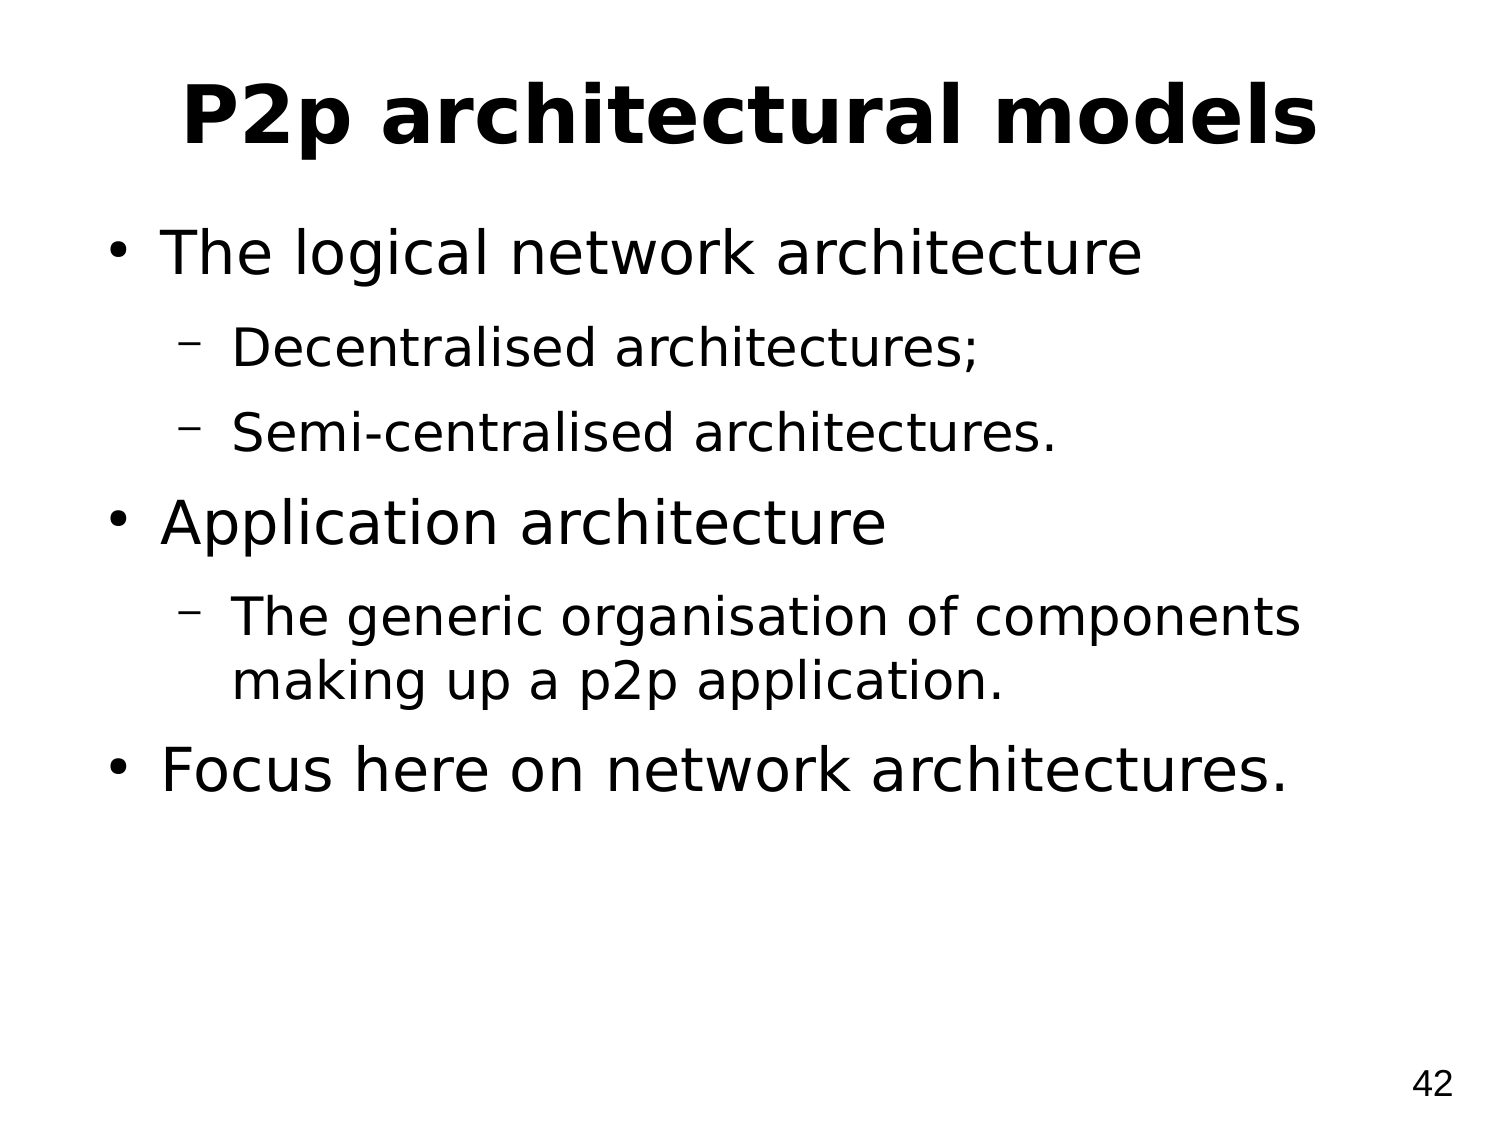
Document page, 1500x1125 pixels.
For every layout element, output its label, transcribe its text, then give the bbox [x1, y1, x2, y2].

list The logical network architecture Decentralised architectures; Semi-centralised architectures. Application architecture The generic organisation of components making up a p2p application. Focus here on network architectures. [75, 206, 1425, 1093]
title P2p architectural models [75, 44, 1425, 177]
